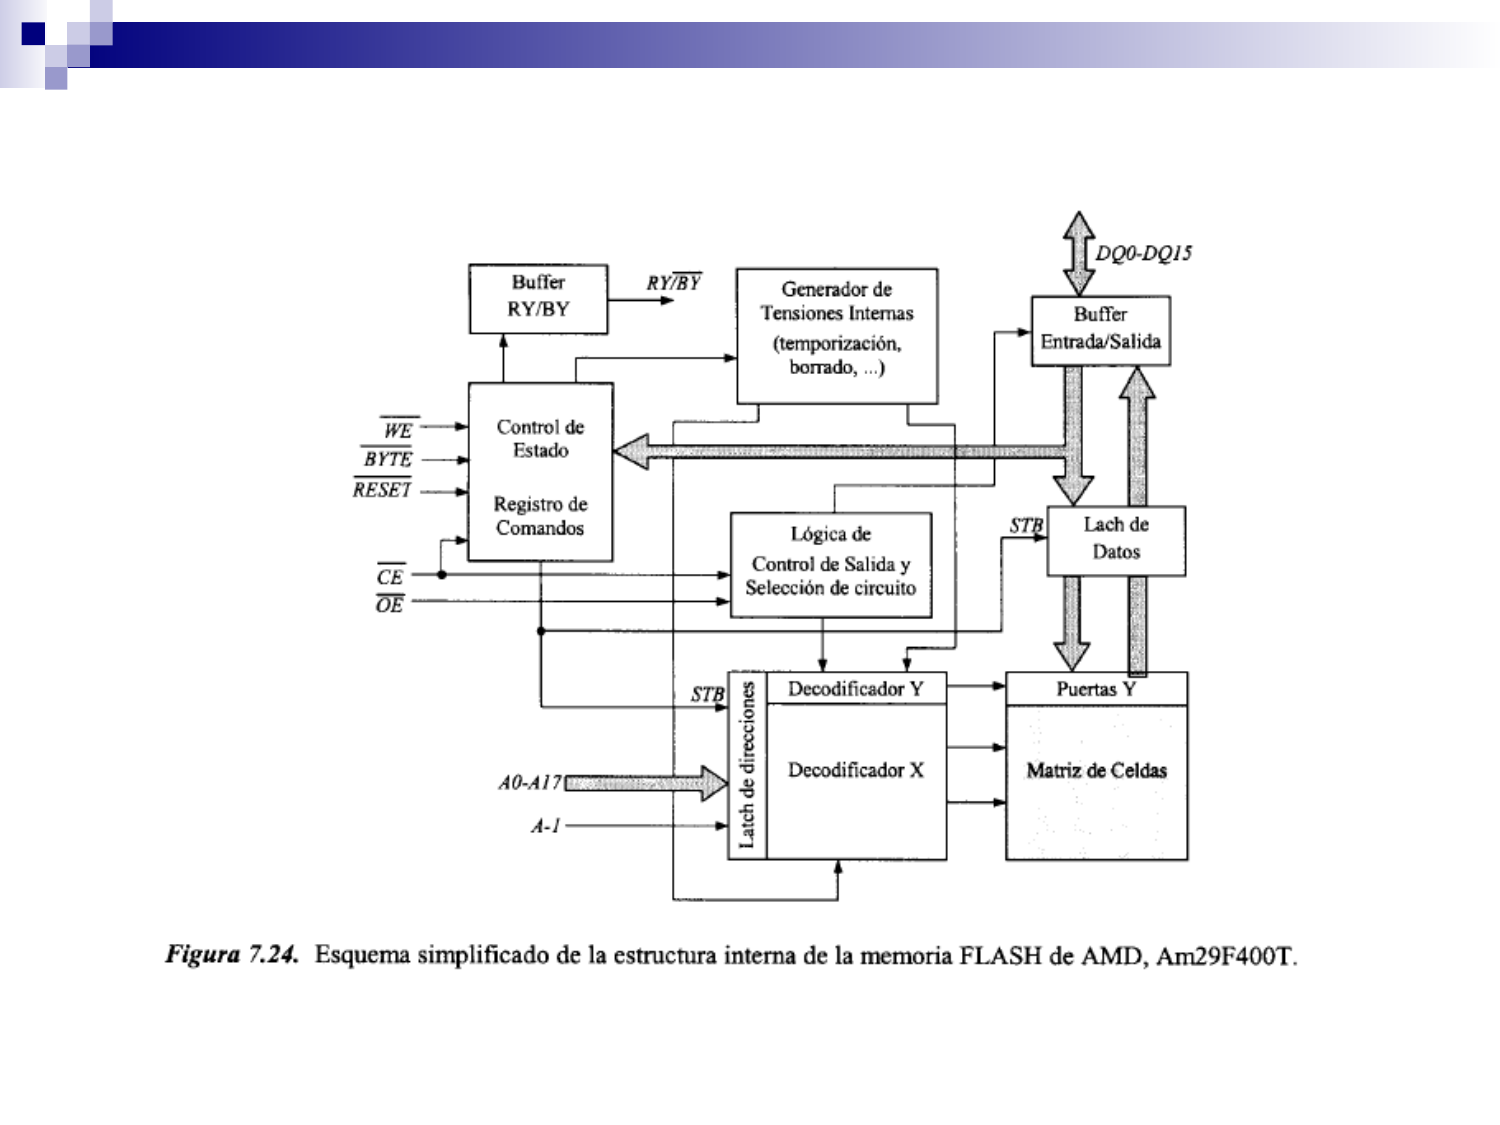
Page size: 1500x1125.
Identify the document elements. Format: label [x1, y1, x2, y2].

picture [147, 101, 1373, 994]
